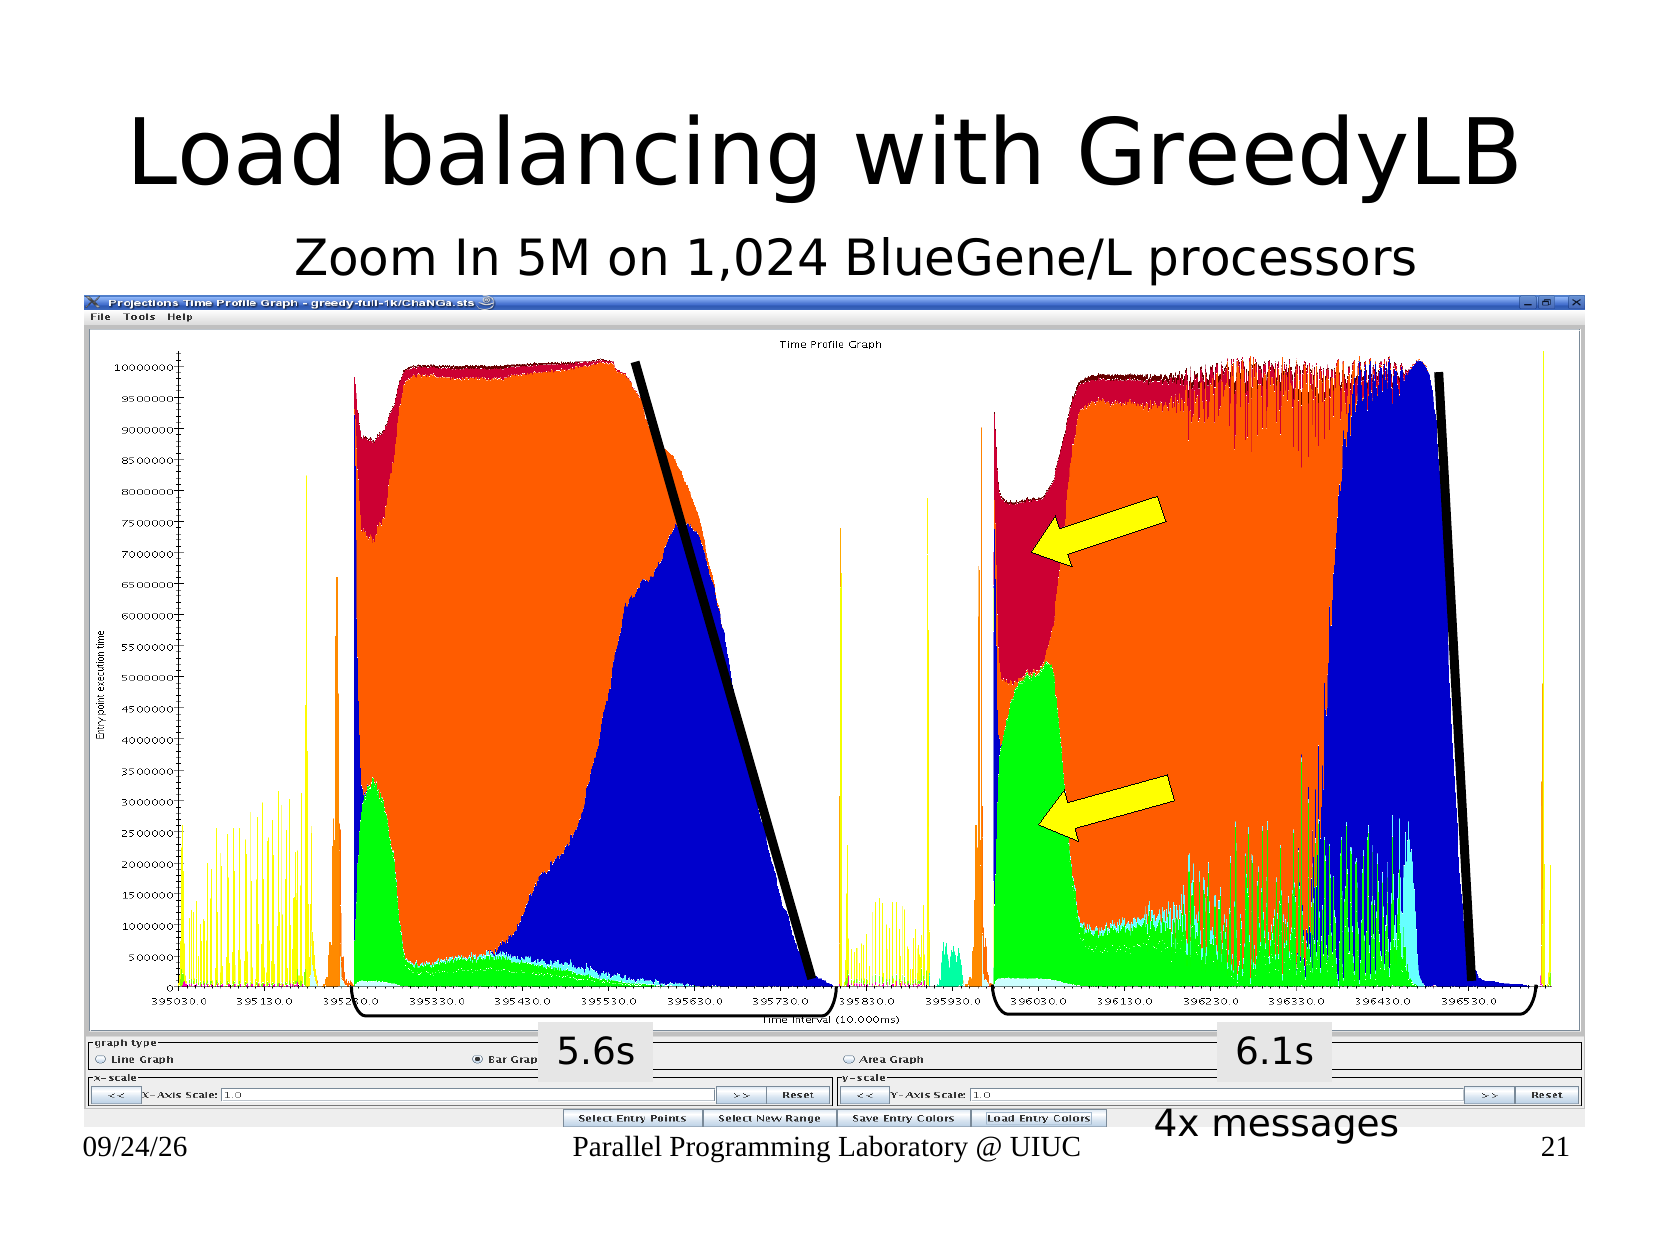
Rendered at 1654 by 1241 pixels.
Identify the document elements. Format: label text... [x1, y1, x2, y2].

text_box [1031, 496, 1167, 567]
picture [84, 295, 1585, 1127]
text_box Zoom In 5M on 1,024 BlueGene/L processors [279, 221, 1436, 295]
text_box 6.1s [1217, 1022, 1332, 1082]
text_box [1038, 774, 1175, 842]
title Load balancing with GreedyLB [82, 49, 1571, 257]
text_box 5.6s [538, 1022, 653, 1082]
text_box 4x messages [1138, 1094, 1416, 1153]
